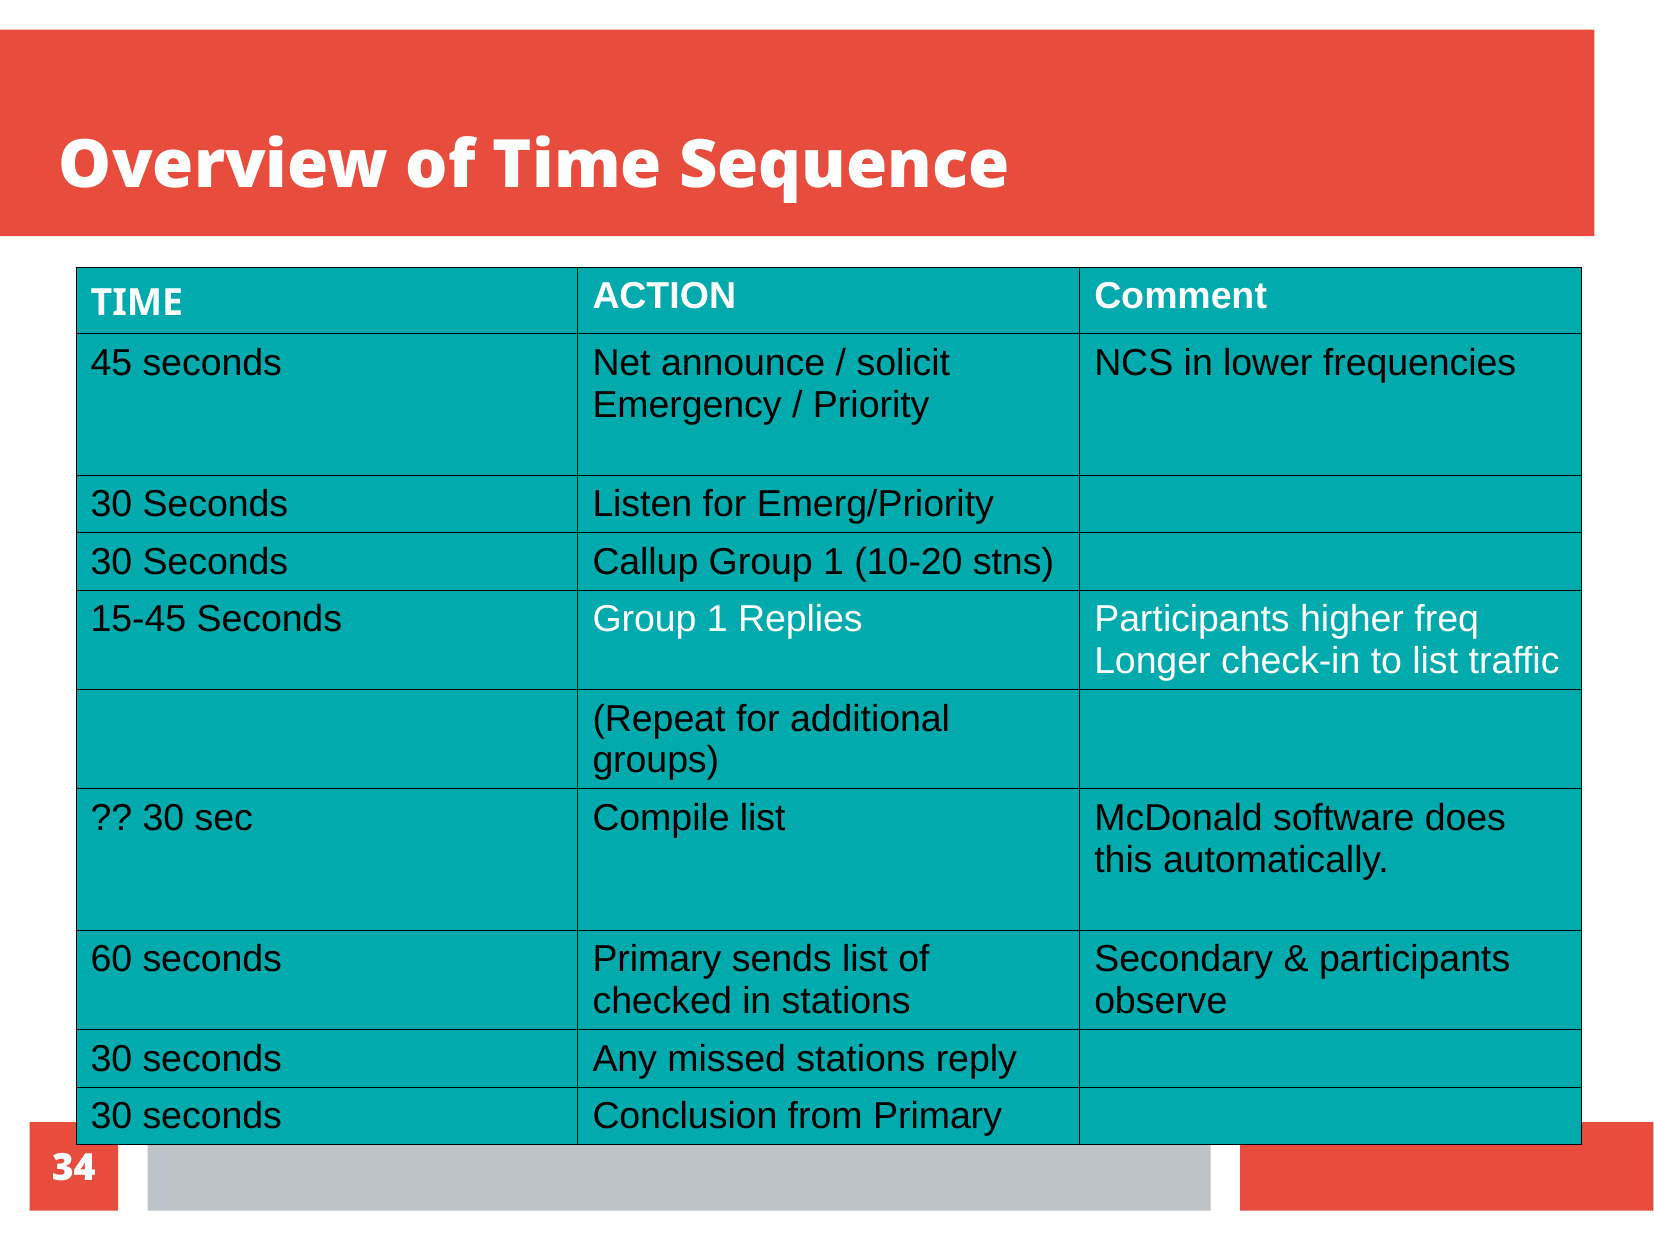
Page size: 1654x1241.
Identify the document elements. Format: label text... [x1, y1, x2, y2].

table_cell Callup Group 1 (10-20 stns) [578, 533, 1079, 590]
table_cell 60 seconds [77, 931, 577, 1029]
table_cell 45 seconds [77, 334, 577, 475]
table_cell Secondary & participants observe [1080, 931, 1581, 1029]
table_cell [1080, 476, 1581, 532]
table_cell McDonald software does this automatically. [1080, 789, 1581, 930]
table_cell [77, 690, 577, 788]
table_cell [1080, 690, 1581, 788]
table_cell Net announce / solicit Emergency / Priority [578, 334, 1079, 475]
table_cell [1080, 1030, 1581, 1087]
table_cell 30 seconds [77, 1030, 577, 1087]
table_cell 30 seconds [77, 1088, 577, 1144]
table_header Comment [1080, 268, 1581, 333]
table_cell ?? 30 sec [77, 789, 577, 930]
title Overview of Time Sequence [59, 59, 1595, 207]
table_cell Conclusion from Primary [578, 1088, 1079, 1144]
table_header TIME [77, 268, 577, 333]
table_cell (Repeat for additional groups) [578, 690, 1079, 788]
table_cell Participants higher freq Longer check-in to list traffic [1080, 591, 1581, 689]
table_cell Any missed stations reply [578, 1030, 1079, 1087]
table_cell Compile list [578, 789, 1079, 930]
table_cell 30 Seconds [77, 533, 577, 590]
table_cell Listen for Emerg/Priority [578, 476, 1079, 532]
table_header ACTION [578, 268, 1079, 333]
table_cell 30 Seconds [77, 476, 577, 532]
table_cell 15-45 Seconds [77, 591, 577, 689]
table_cell Group 1 Replies [578, 591, 1079, 689]
table_cell Primary sends list of checked in stations [578, 931, 1079, 1029]
table_cell NCS in lower frequencies [1080, 334, 1581, 475]
table_cell [1080, 1088, 1581, 1144]
table_cell [1080, 533, 1581, 590]
